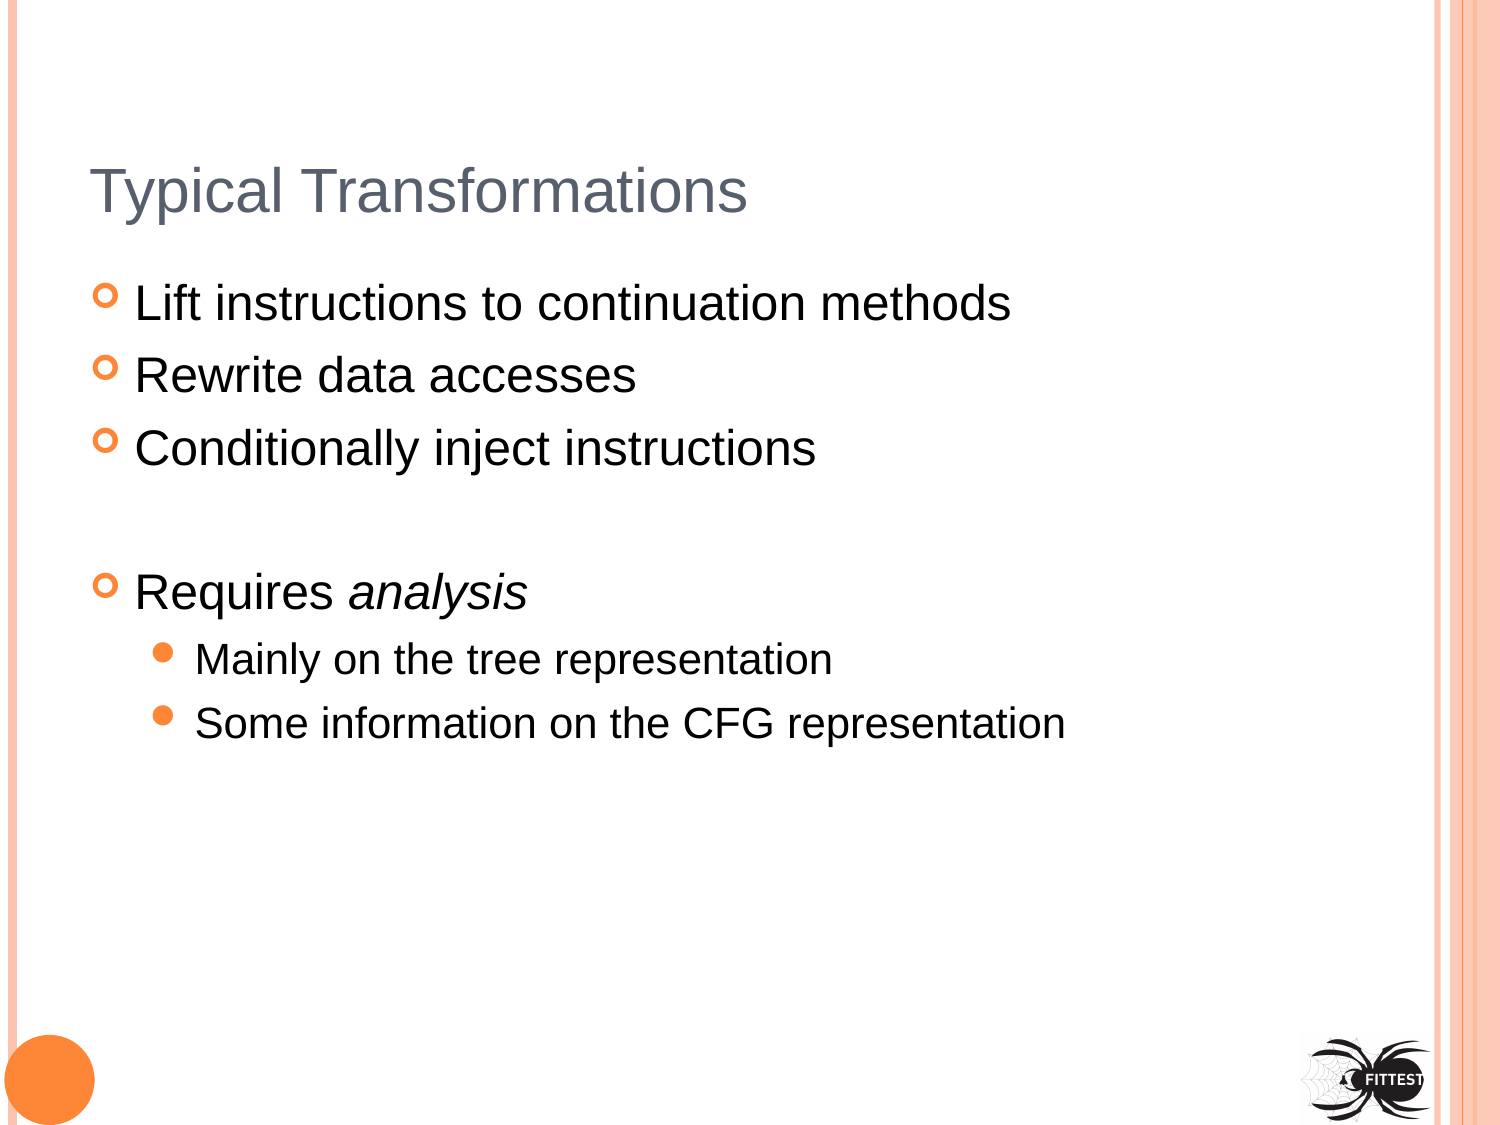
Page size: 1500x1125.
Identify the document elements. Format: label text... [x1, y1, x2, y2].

list Lift instructions to continuation methods Rewrite data accesses Conditionally inject instructions Requires analysis Mainly on the tree representation Some information on the CFG representation [74, 262, 1300, 1006]
title Typical Transformations [74, 44, 1300, 233]
